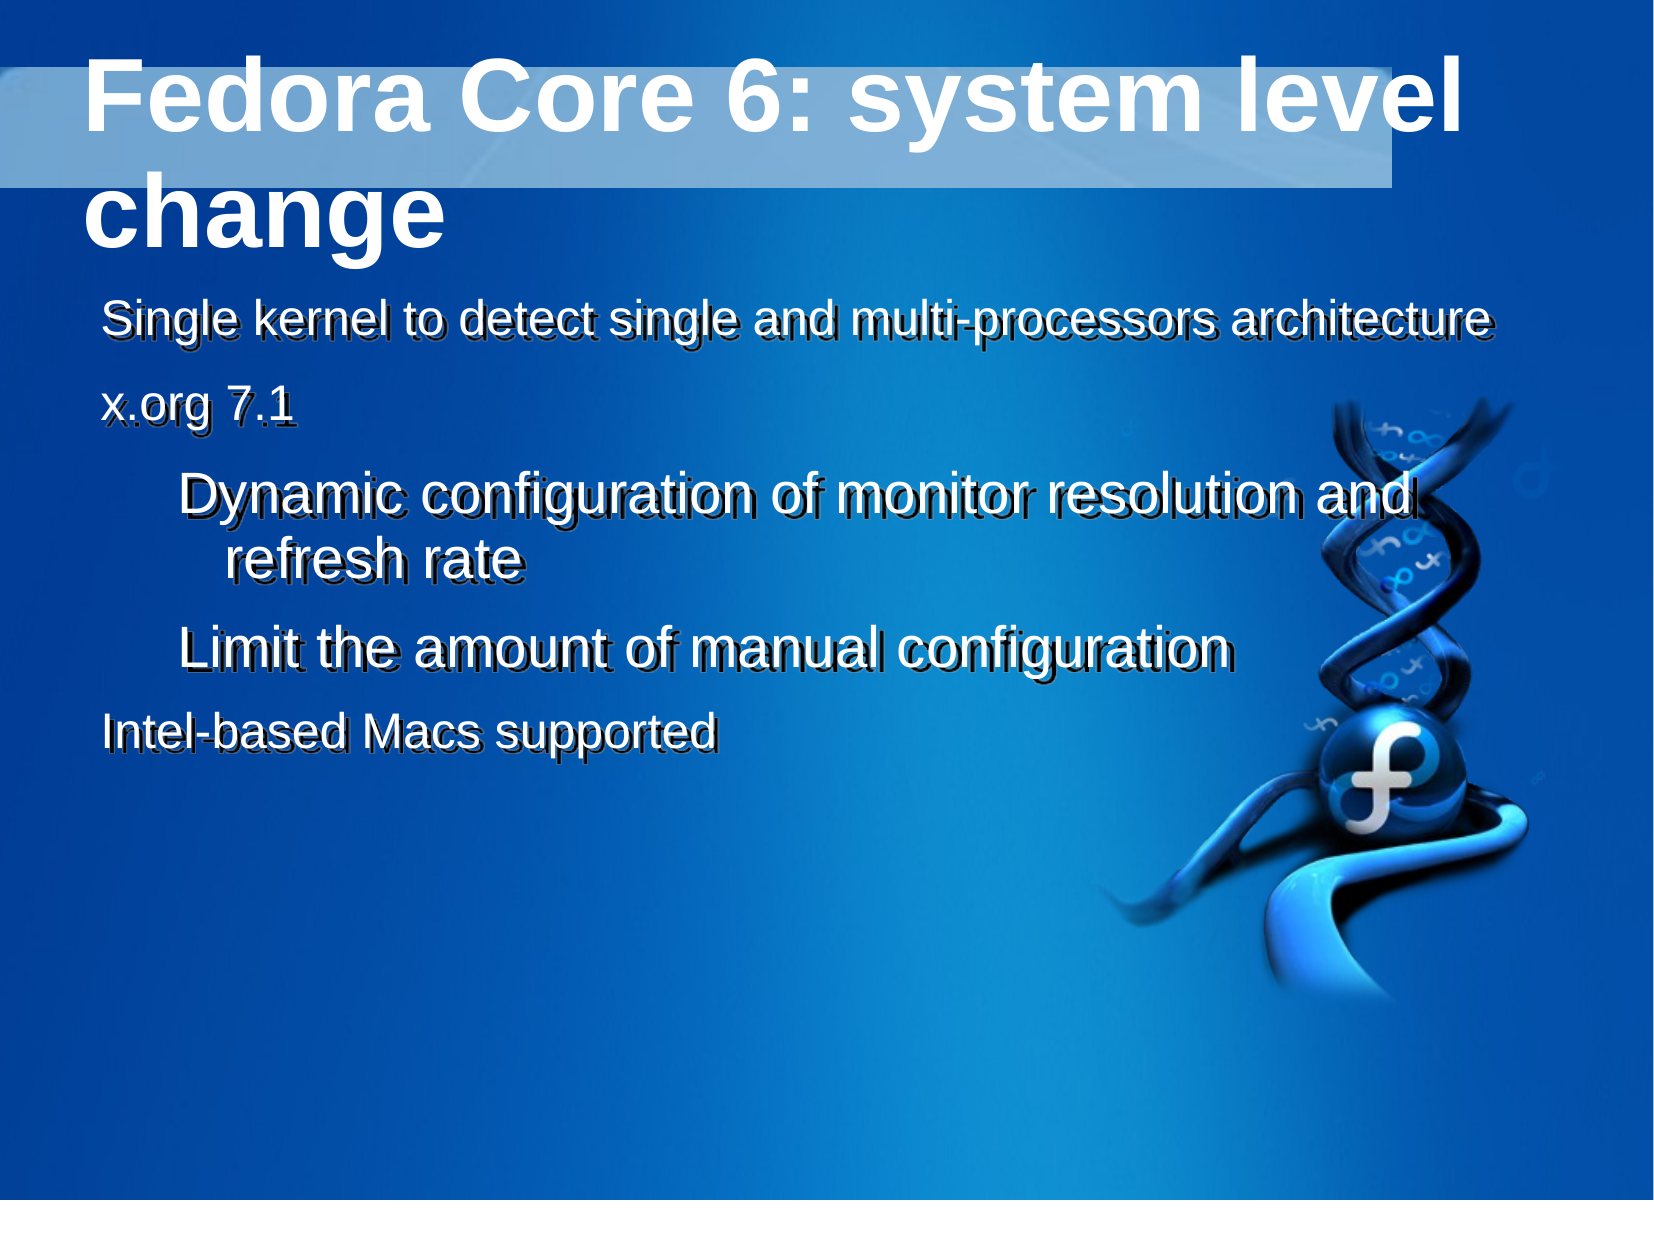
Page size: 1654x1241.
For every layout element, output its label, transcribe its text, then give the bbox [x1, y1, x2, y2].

picture [0, 0, 1654, 1200]
list Single kernel to detect single and multi-processors architecture x.org 7.1 Dynamic configuration of monitor resolution and refresh rate Limit the amount of manual configuration Intel-based Macs supported [82, 290, 1571, 1109]
title Fedora Core 6: system level change [82, 36, 1571, 270]
